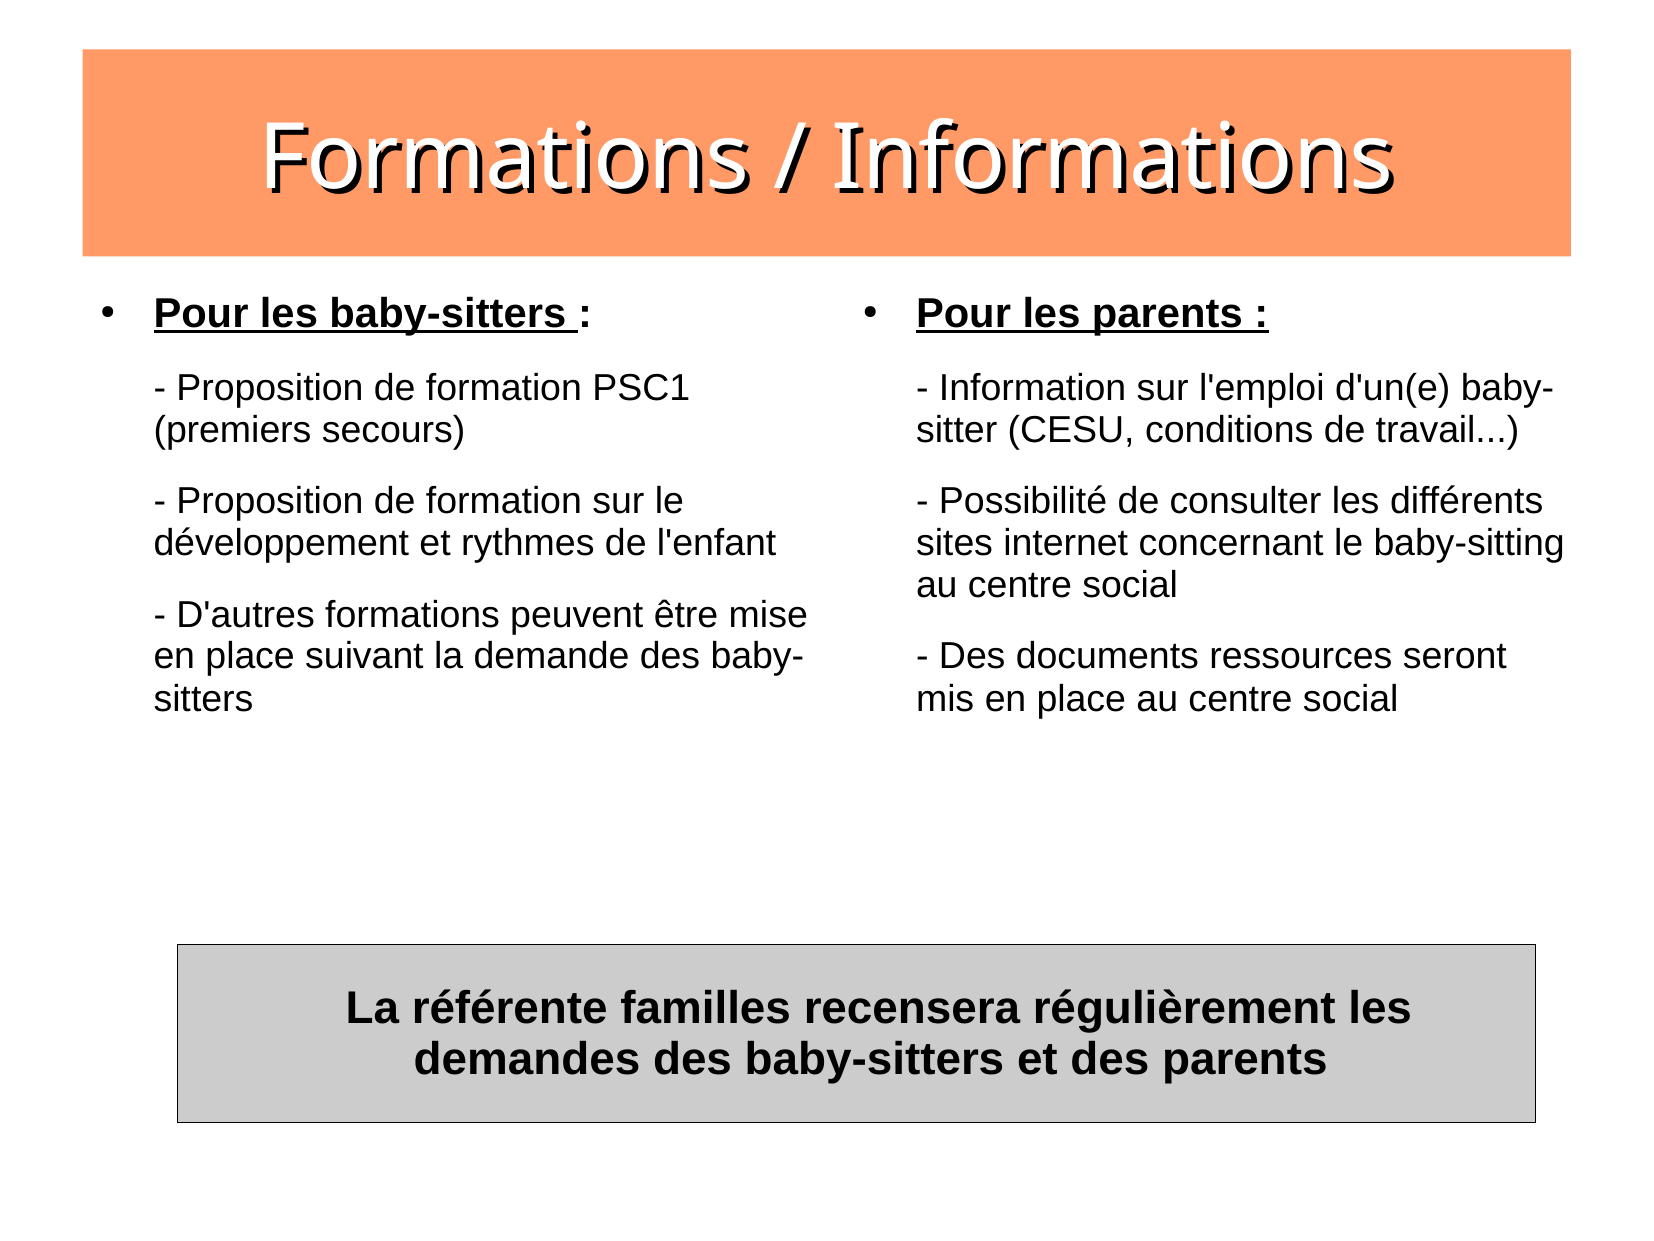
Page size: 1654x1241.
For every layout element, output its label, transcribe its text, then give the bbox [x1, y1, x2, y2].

title Formations / Informations [82, 49, 1571, 257]
list Pour les parents : - Information sur l'emploi d'un(e) baby-sitter (CESU, conditions de travail...) - Possibilité de consulter les différents sites internet concernant le baby-sitting au centre social - Des documents ressources seront mis en place au centre social [845, 290, 1572, 768]
text_box La référente familles recensera régulièrement les demandes des baby-sitters et des parents [236, 974, 1506, 1094]
text_box [177, 944, 1536, 1123]
list Pour les baby-sitters : - Proposition de formation PSC1 (premiers secours) - Proposition de formation sur le développement et rythmes de l'enfant - D'autres formations peuvent être mise en place suivant la demande des baby-sitters [82, 290, 809, 886]
